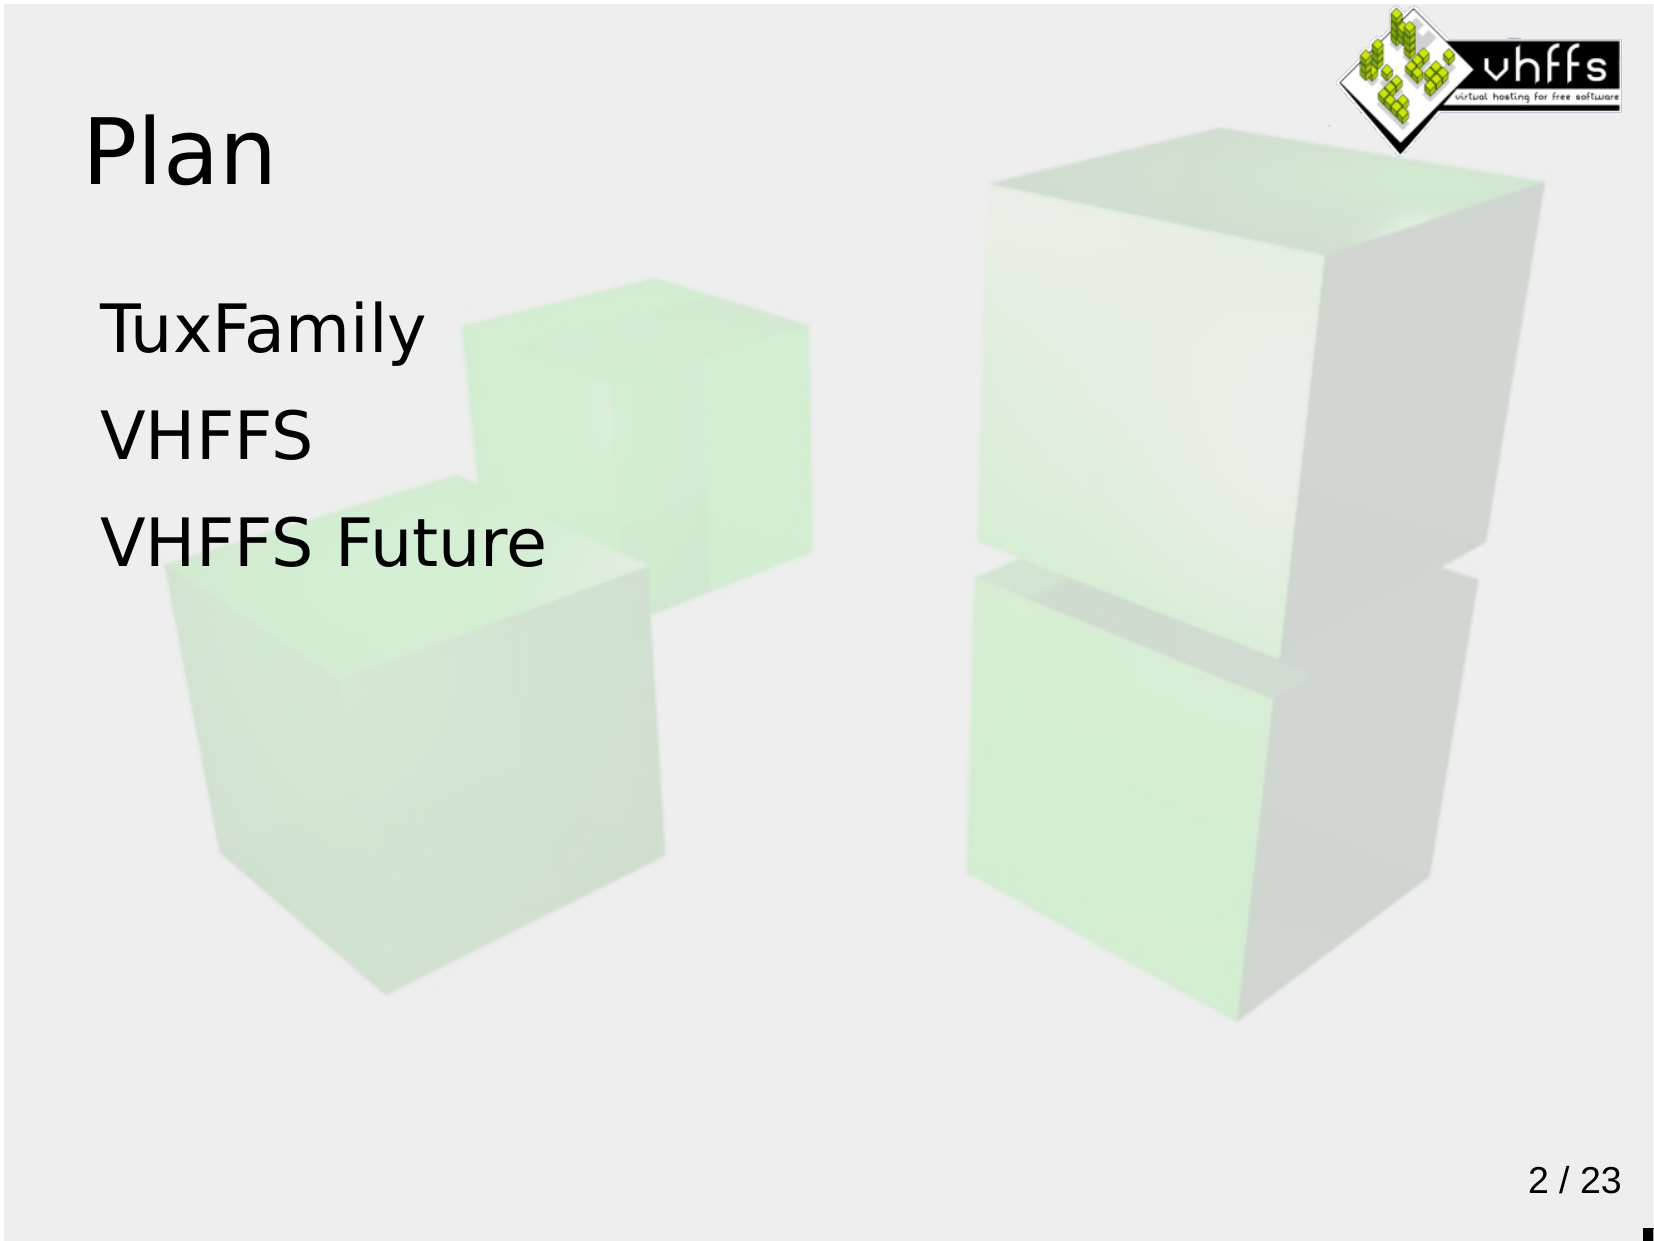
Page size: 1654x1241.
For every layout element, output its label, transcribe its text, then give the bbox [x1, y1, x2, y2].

title Plan [82, 49, 1571, 257]
list TuxFamily VHFFS VHFFS Future [82, 290, 1571, 1094]
picture [4, 0, 1654, 1241]
text_box [1643, 1228, 1654, 1241]
text_box <numéro> / 23 [1314, 1151, 1637, 1225]
